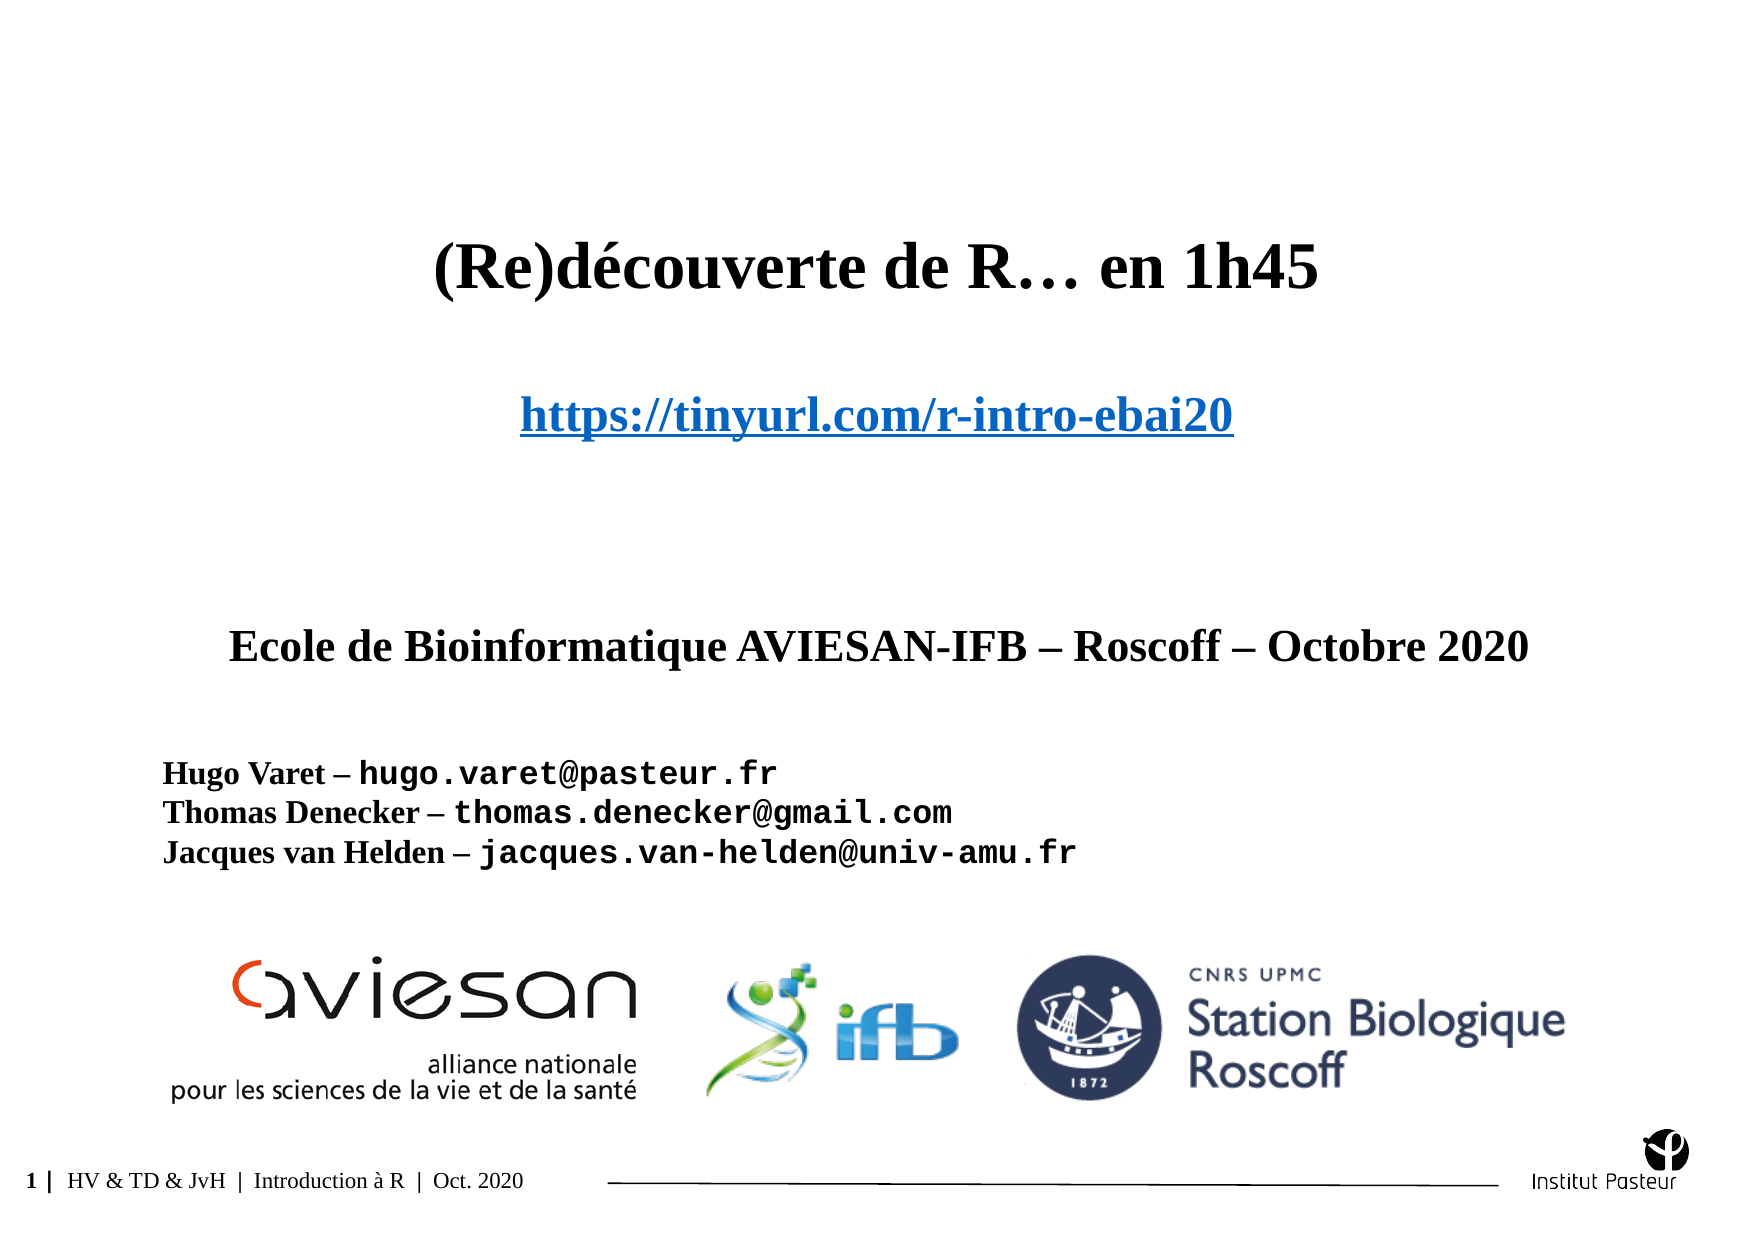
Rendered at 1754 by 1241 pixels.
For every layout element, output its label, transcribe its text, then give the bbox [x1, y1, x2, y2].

text_box (Re)découverte de R… en 1h45 https://tinyurl.com/r-intro-ebai20 [172, 184, 1582, 478]
picture [651, 943, 1573, 1112]
picture [1533, 1129, 1689, 1189]
picture [172, 956, 636, 1104]
text_box Ecole de Bioinformatique AVIESAN-IFB – Roscoff – Octobre 2020 Hugo Varet – hugo.varet@pasteur.fr Thomas Denecker – thomas.denecker@gmail.com Jacques van Helden – jacques.van-helden@univ-amu.fr [162, 615, 1597, 909]
